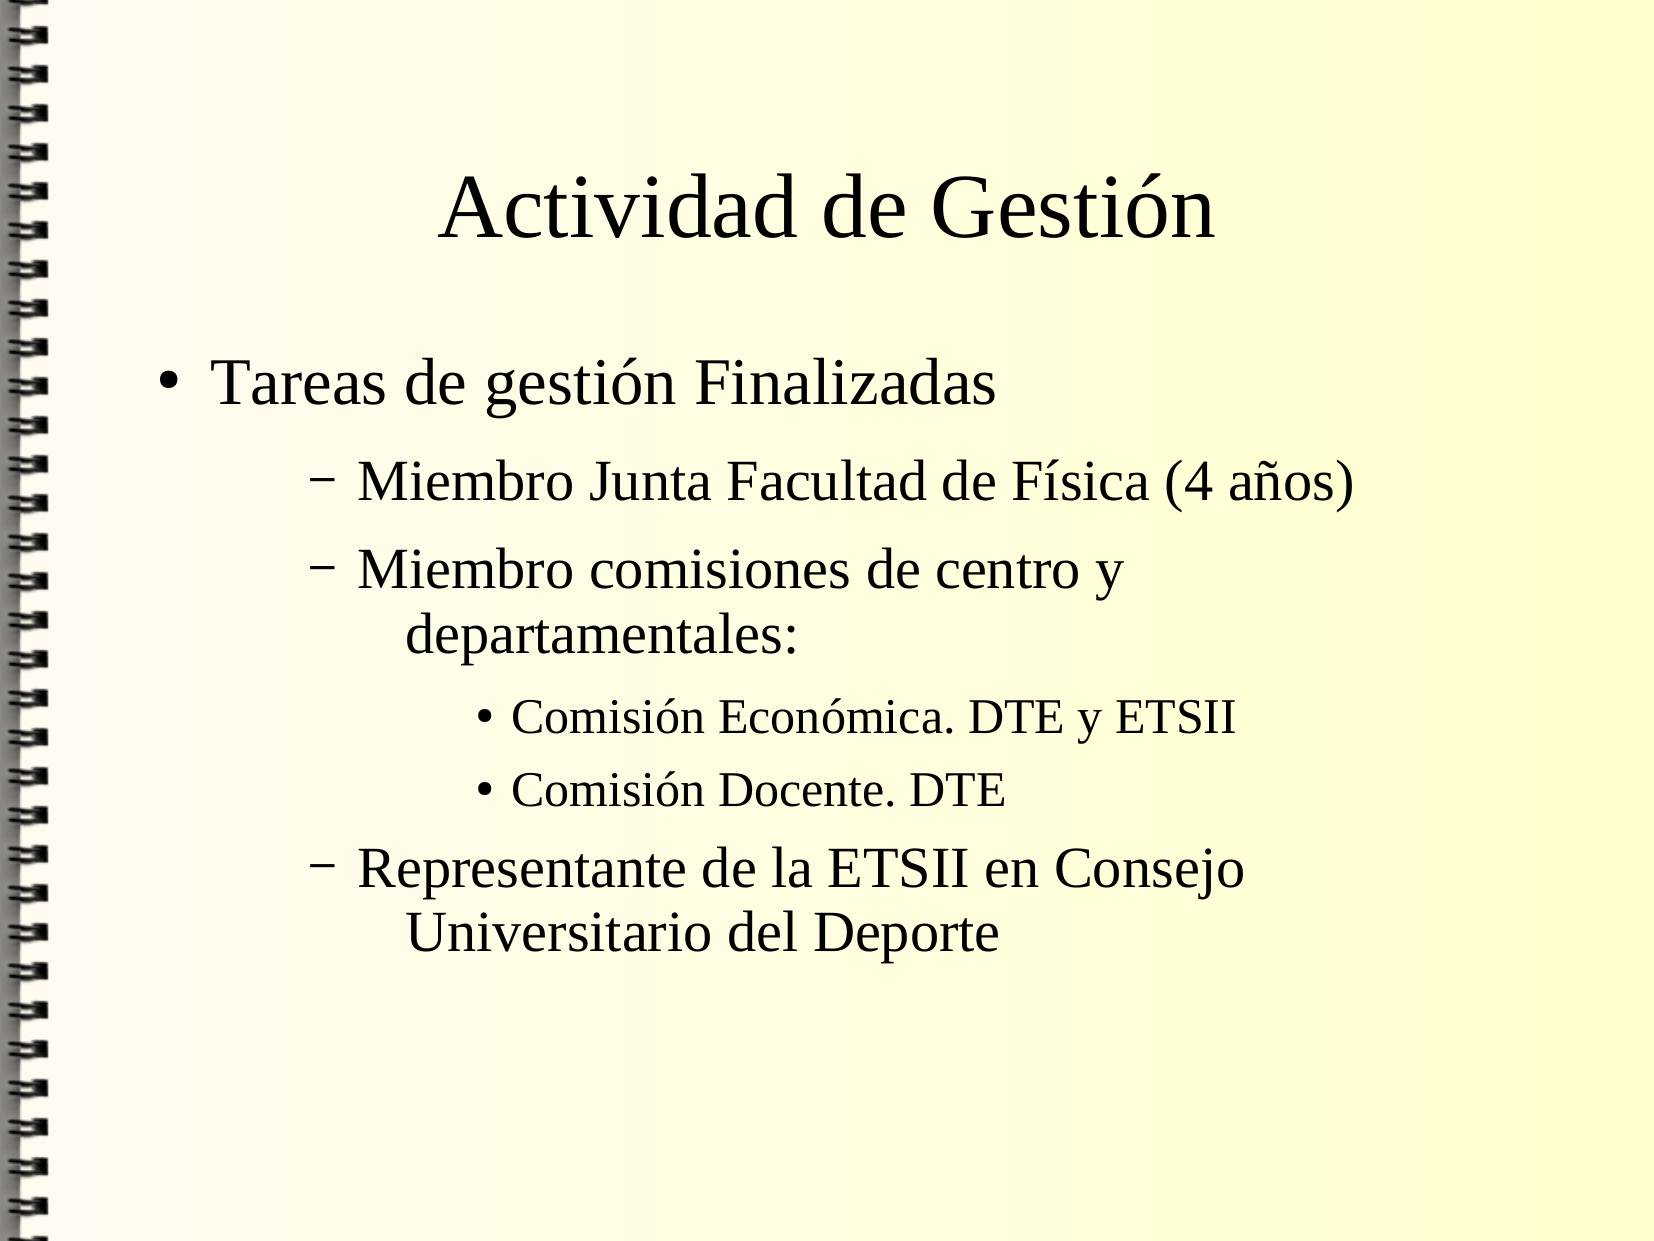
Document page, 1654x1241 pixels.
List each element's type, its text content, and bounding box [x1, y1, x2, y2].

title Actividad de Gestión [121, 102, 1534, 311]
list Tareas de gestión Finalizadas Miembro Junta Facultad de Física (4 años) Miembro comisiones de centro y departamentales: Comisión Económica. DTE y ETSII Comisión Docente. DTE Representante de la ETSII en Consejo Universitario del Deporte [121, 344, 1534, 1127]
picture [0, 0, 1654, 1241]
